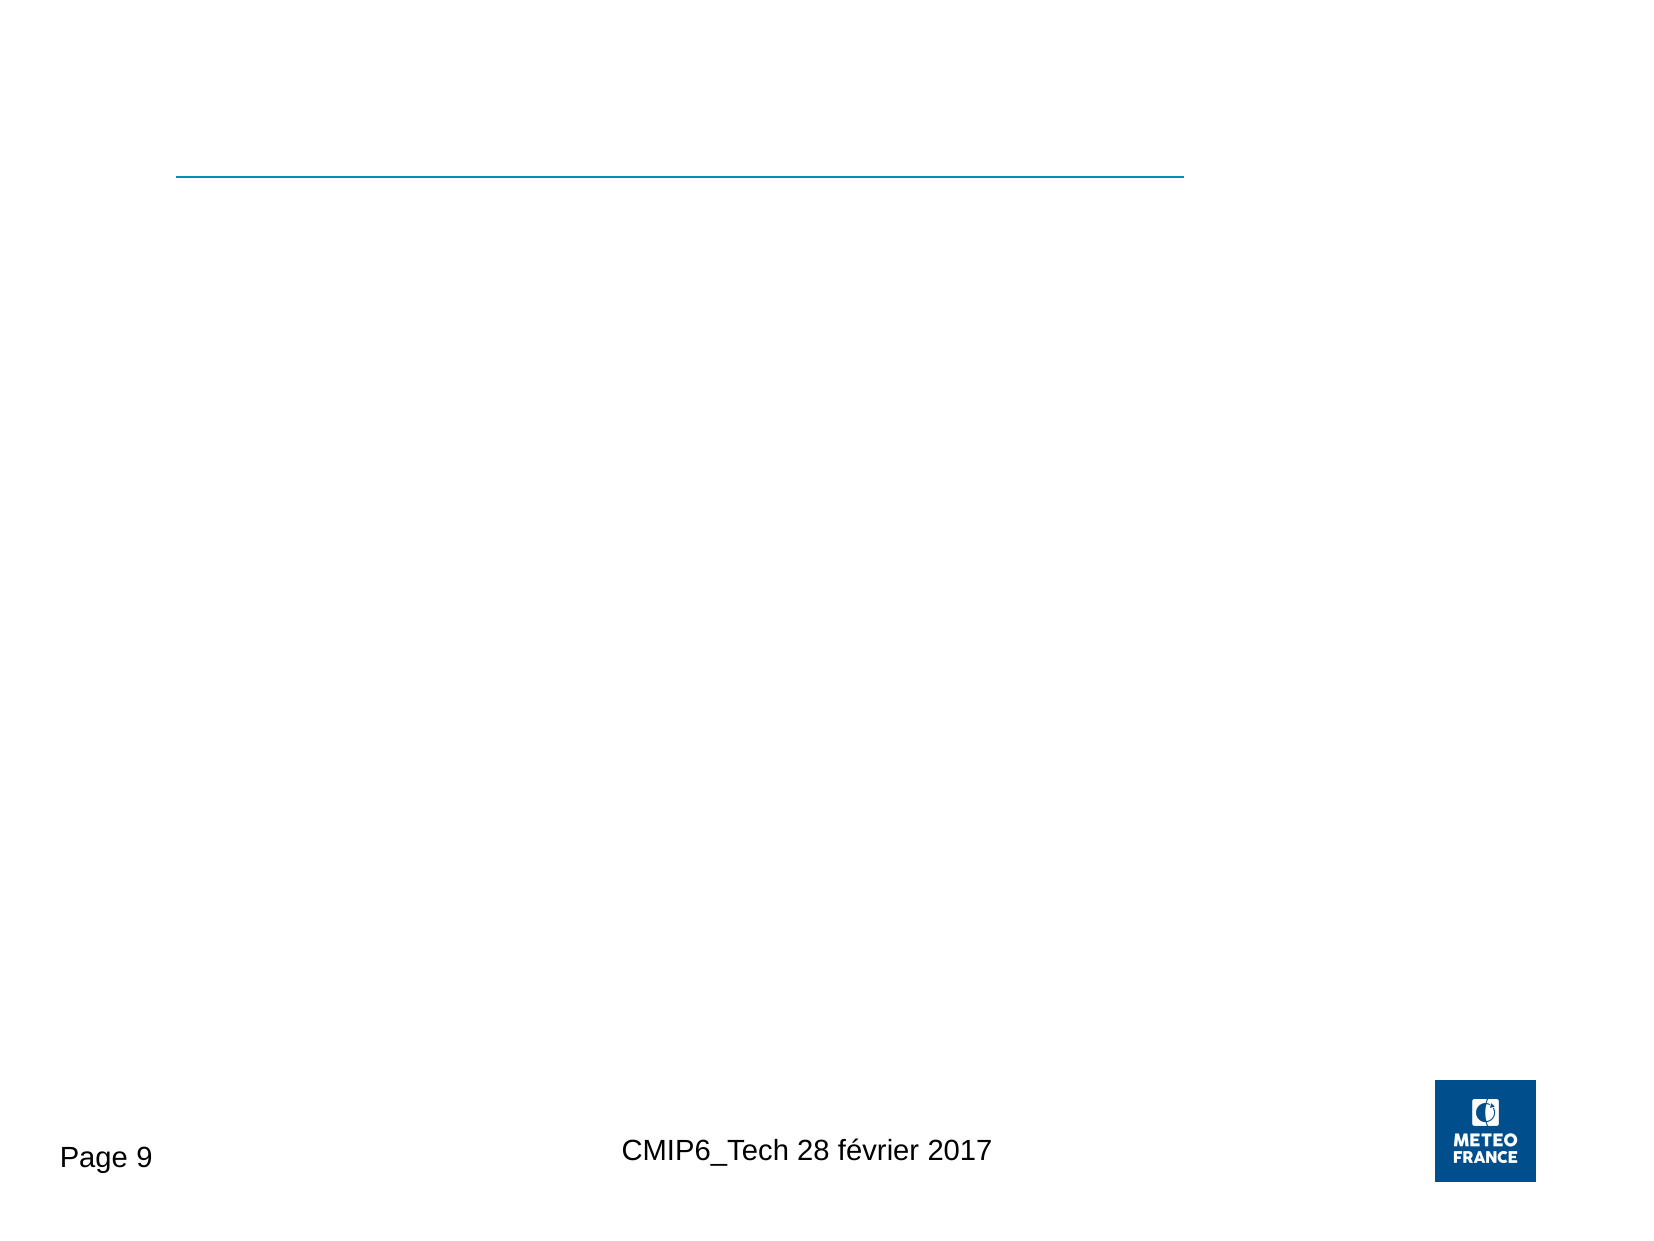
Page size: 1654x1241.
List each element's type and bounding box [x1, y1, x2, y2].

picture [1435, 1080, 1536, 1182]
